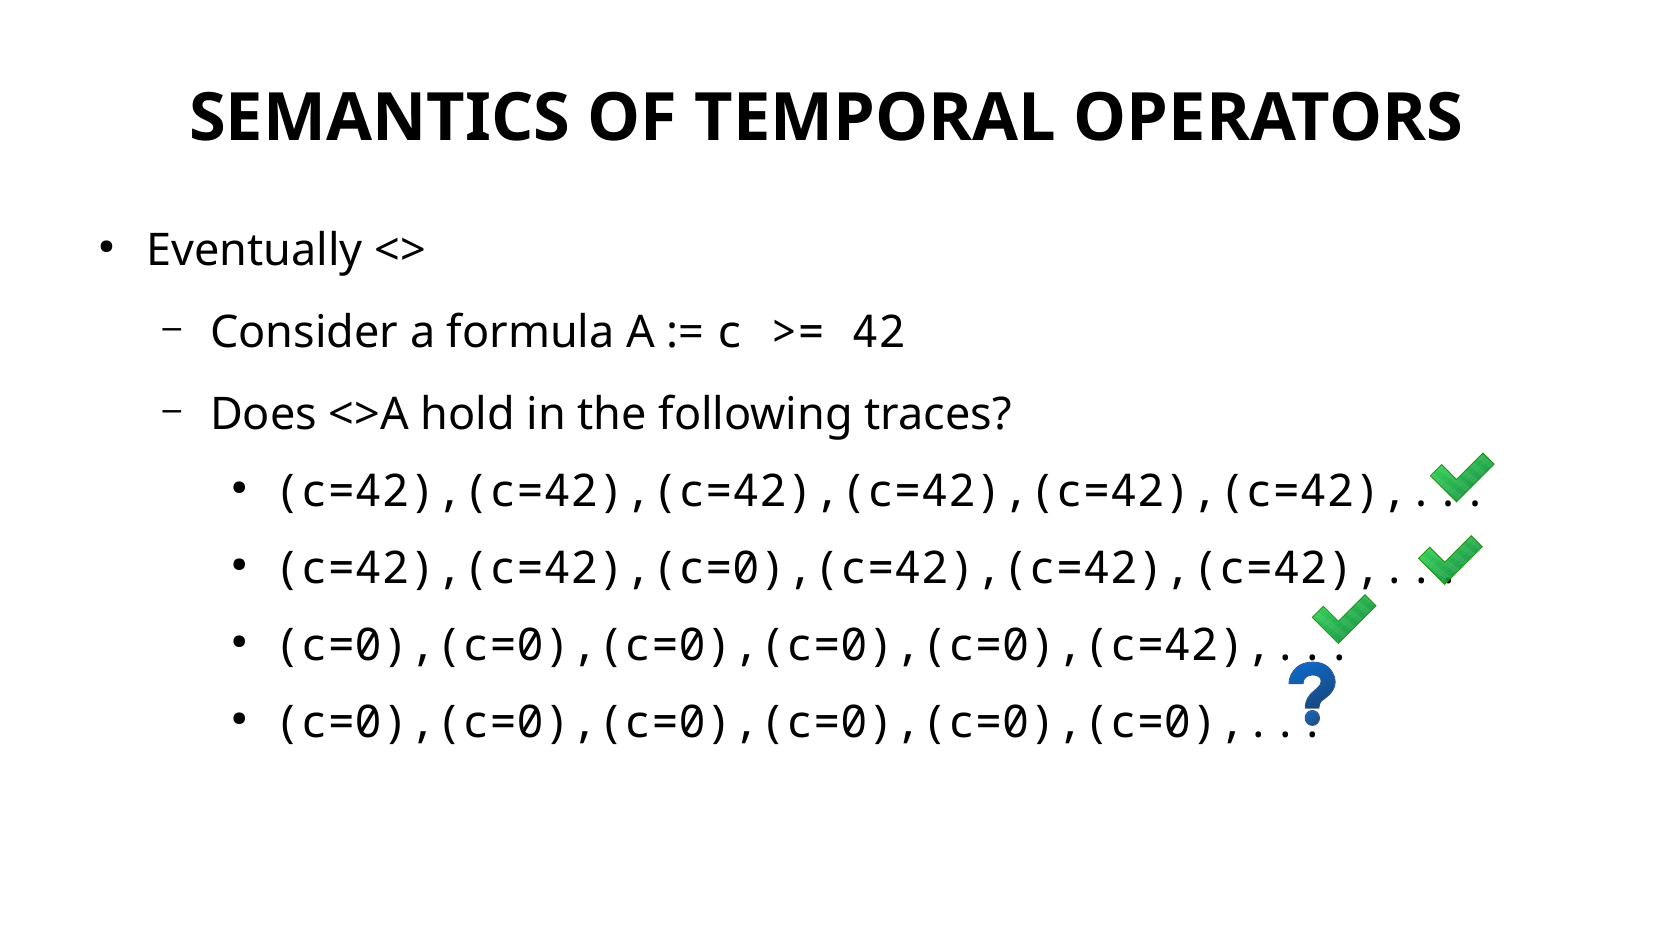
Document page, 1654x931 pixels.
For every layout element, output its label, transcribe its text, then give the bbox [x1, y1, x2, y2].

picture [1269, 572, 1388, 739]
picture [1405, 431, 1506, 603]
list Eventually <> Consider a formula A := c >= 42 Does <>A hold in the following traces? (c=42),(c=42),(c=42),(c=42),(c=42),(c=42),... (c=42),(c=42),(c=0),(c=42),(c=42),(c=42),... (c=0),(c=0),(c=0),(c=0),(c=0),(c=42),... (c=0),(c=0),(c=0),(c=0),(c=0),(c=0),... [82, 217, 1571, 757]
title SEMANTICS OF TEMPORAL OPERATORS [82, 36, 1571, 193]
